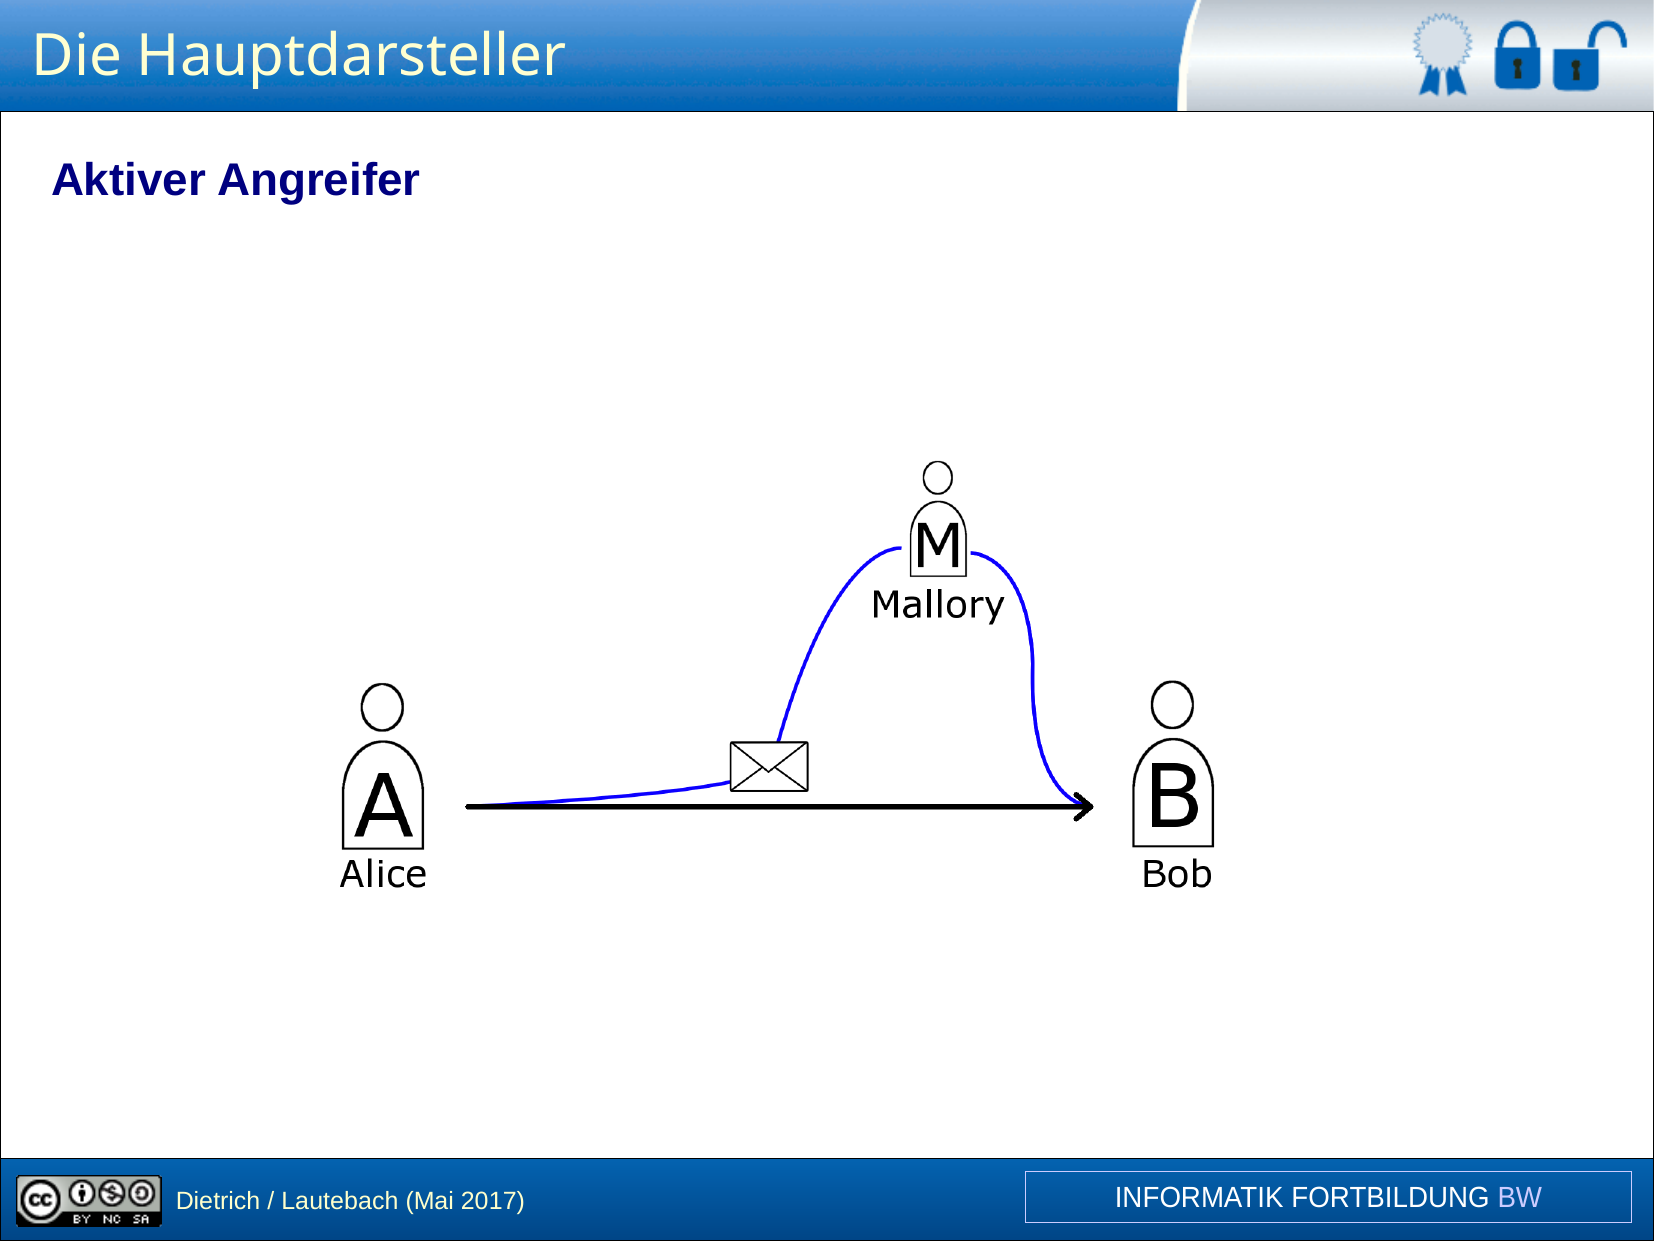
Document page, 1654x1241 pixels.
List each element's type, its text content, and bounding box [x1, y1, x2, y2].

title Die Hauptdarsteller [31, 14, 1151, 92]
picture [291, 325, 1371, 1045]
picture [16, 1175, 162, 1227]
picture [0, 0, 1654, 111]
text_box Aktiver Angreifer [36, 146, 1617, 214]
